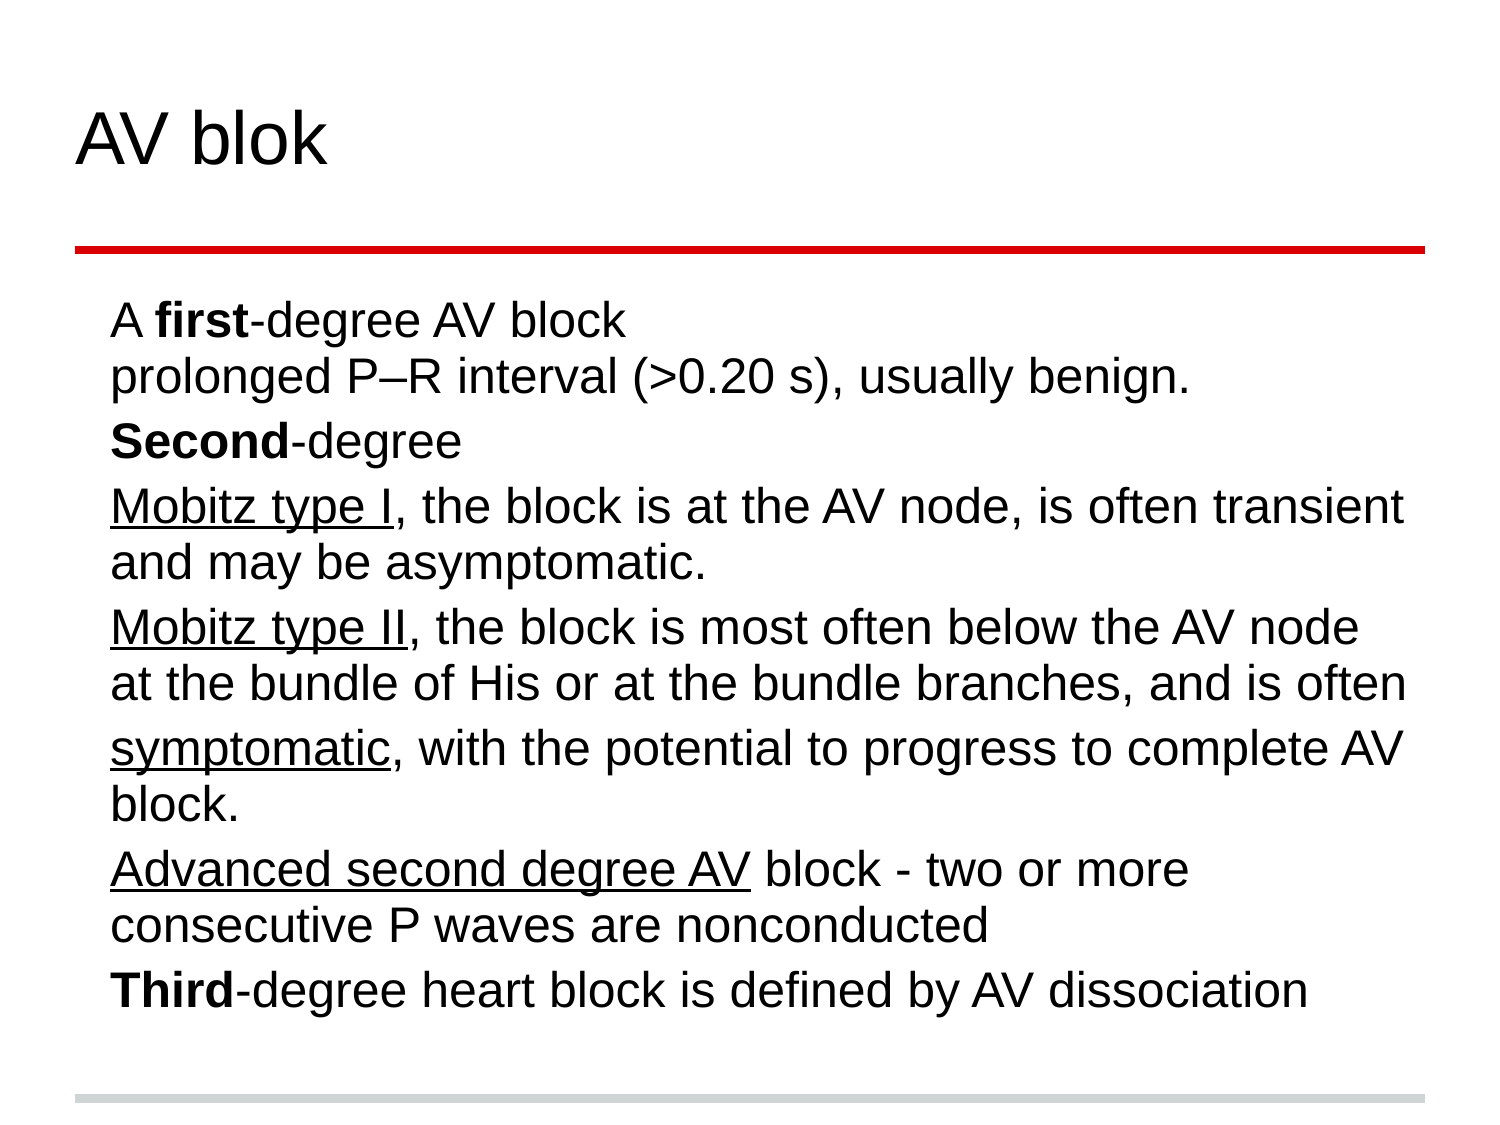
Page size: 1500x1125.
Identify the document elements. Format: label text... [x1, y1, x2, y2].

title AV blok [75, 44, 1425, 233]
list A first-degree AV block prolonged P–R interval (>0.20 s), usually benign. Second-degree Mobitz type I, the block is at the AV node, is often transient and may be asymptomatic. Mobitz type II, the block is most often below the AV node at the bundle of His or at the bundle branches, and is often symptomatic, with the potential to progress to complete AV block. Advanced second degree AV block - two or more consecutive P waves are nonconducted Third-degree heart block is defined by AV dissociation [110, 292, 1415, 1023]
